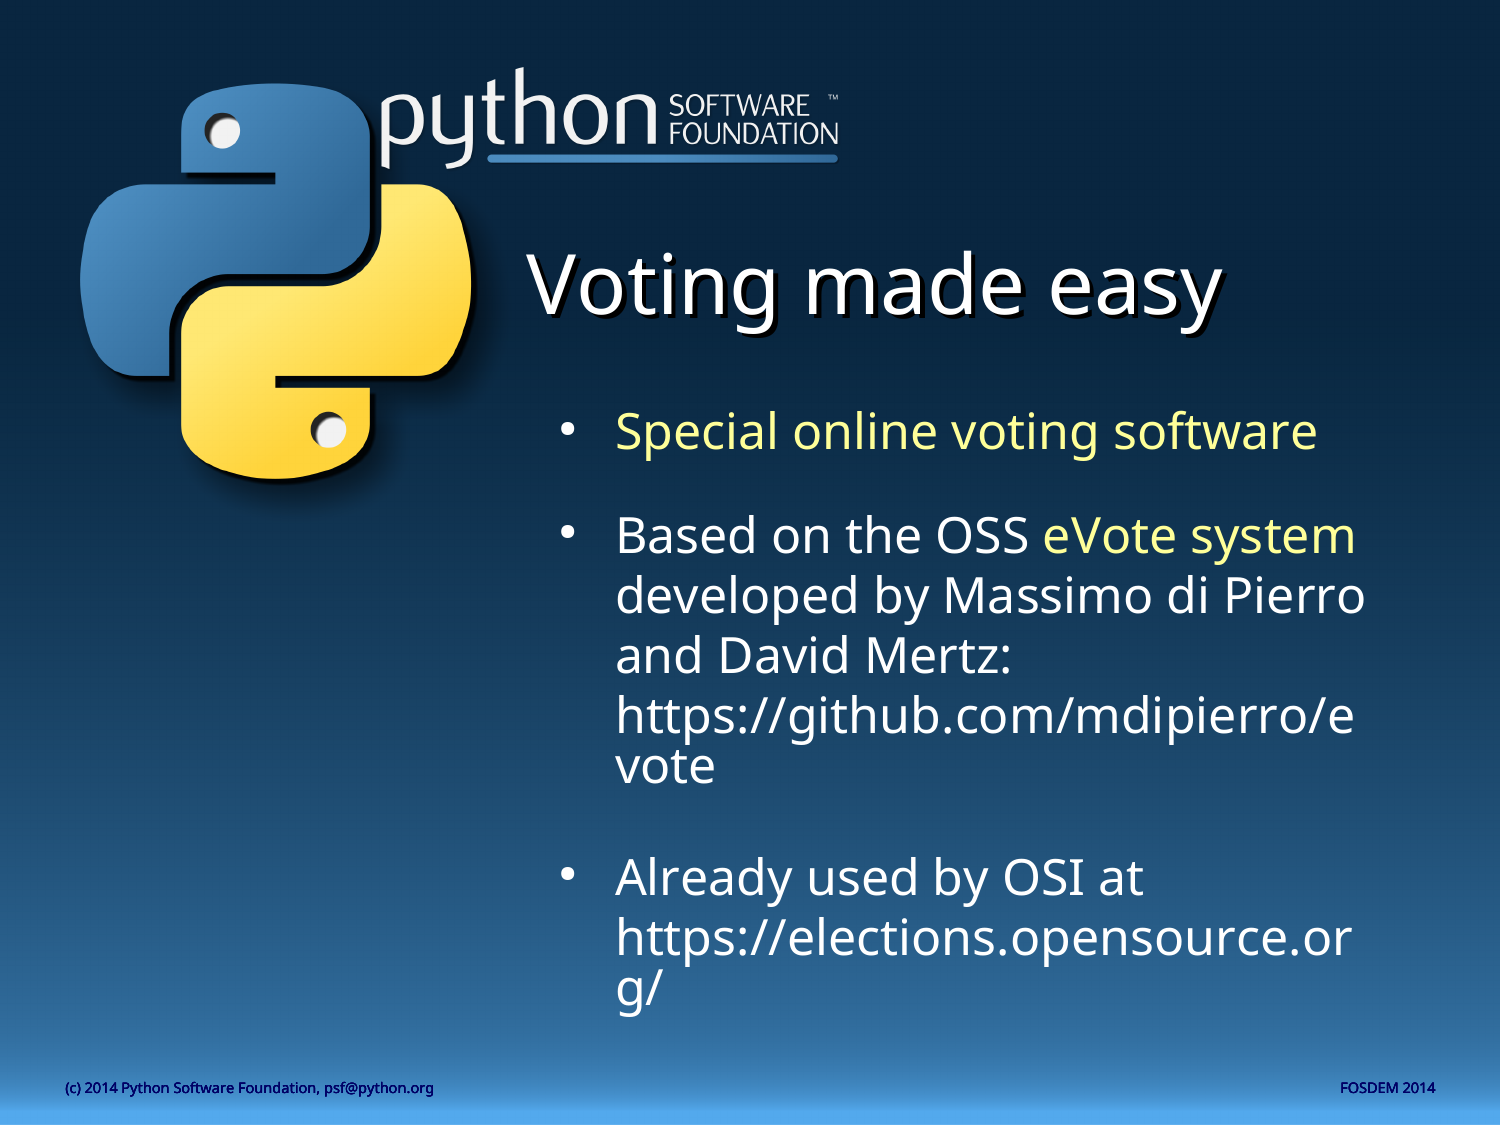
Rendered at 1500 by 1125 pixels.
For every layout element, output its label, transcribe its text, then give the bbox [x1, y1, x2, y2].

picture [0, 0, 1500, 1125]
list Special online voting software Based on the OSS eVote system developed by Massimo di Pierro and David Mertz:https://github.com/mdipierro/evote Already used by OSI at https://elections.opensource.org/ [544, 392, 1388, 1006]
text_box (c) 2014 Python Software Foundation, psf@python.org FOSDEM 2014 [65, 1078, 1436, 1099]
title Voting made easy [512, 185, 1388, 377]
